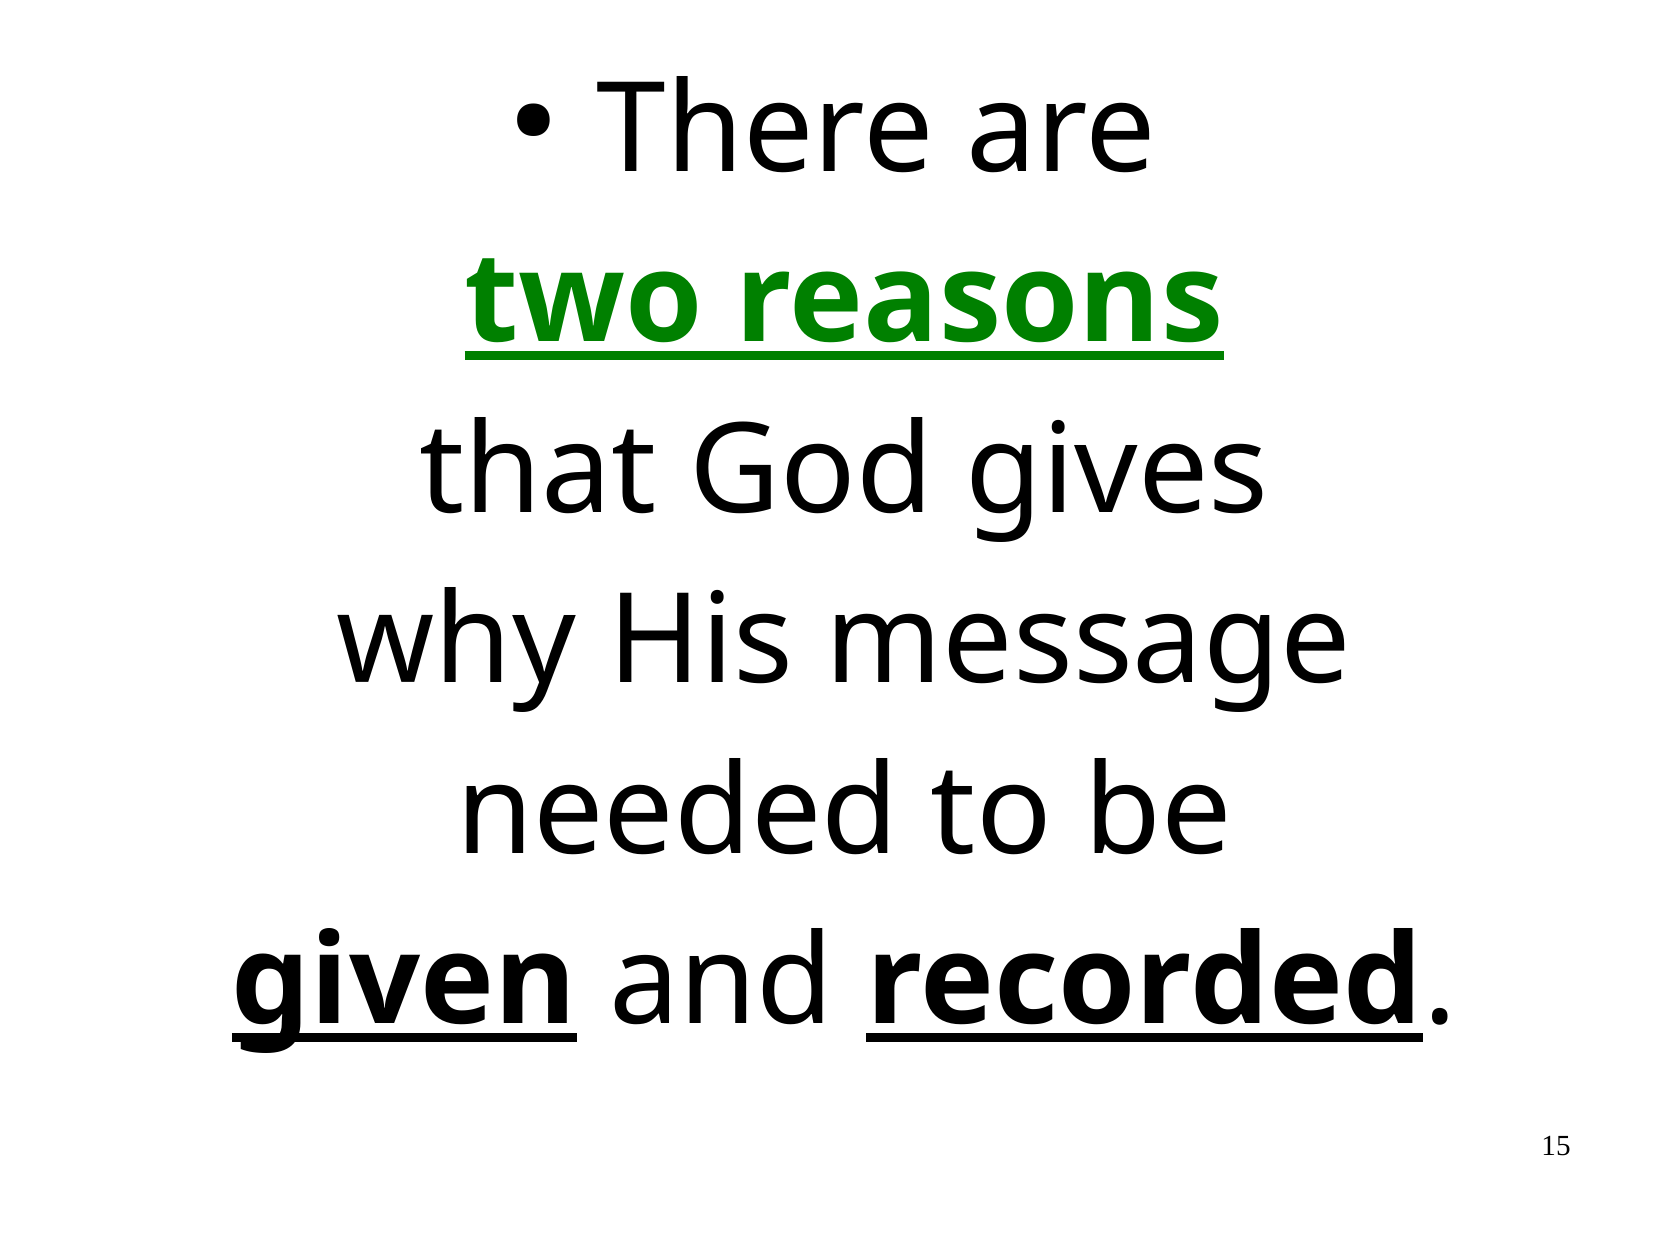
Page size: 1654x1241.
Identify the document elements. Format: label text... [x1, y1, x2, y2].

list There are two reasons that God gives why His message needed to be given and recorded. [37, 37, 1613, 1238]
